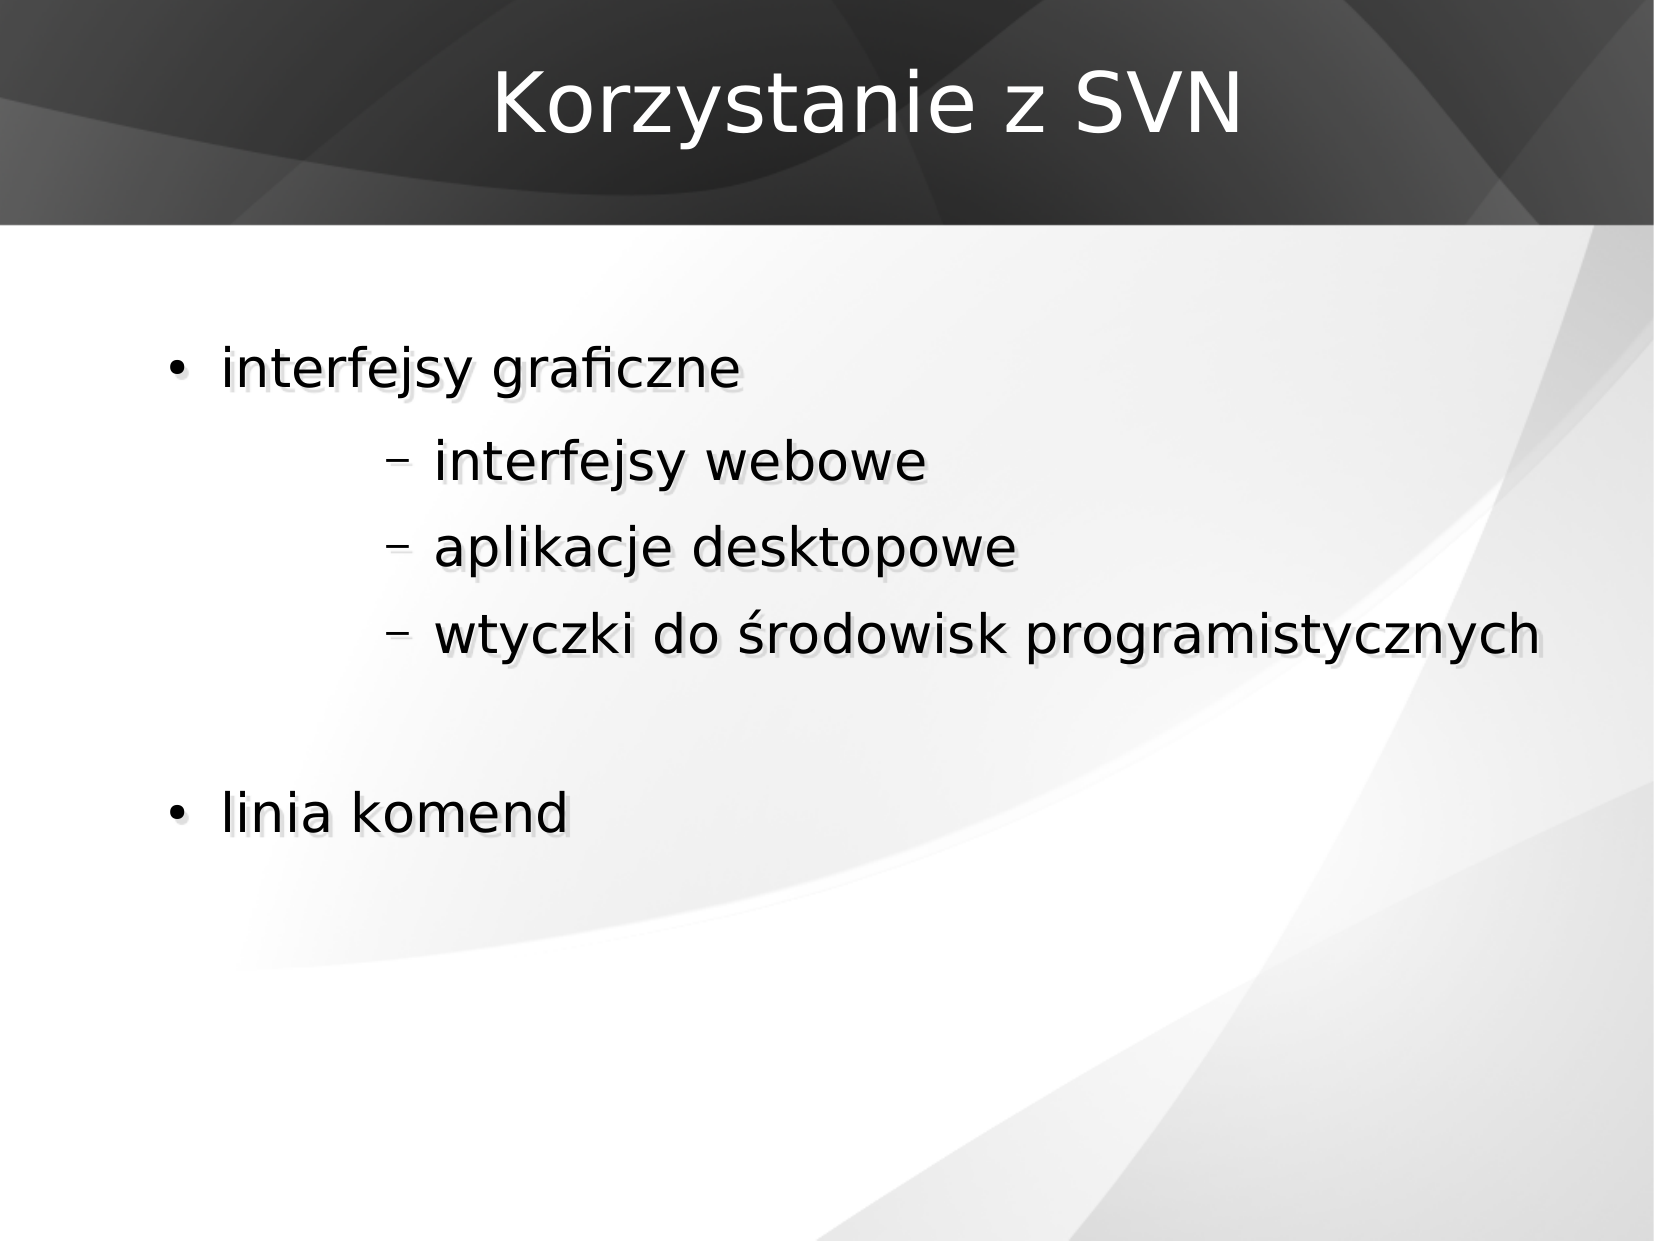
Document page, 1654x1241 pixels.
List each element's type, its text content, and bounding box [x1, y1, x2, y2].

picture [0, 0, 1654, 1241]
title Korzystanie z SVN [124, 0, 1613, 208]
list interfejsy graficzne interfejsy webowe aplikacje desktopowe wtyczki do środowisk programistycznych linia komend [150, 337, 1576, 1013]
